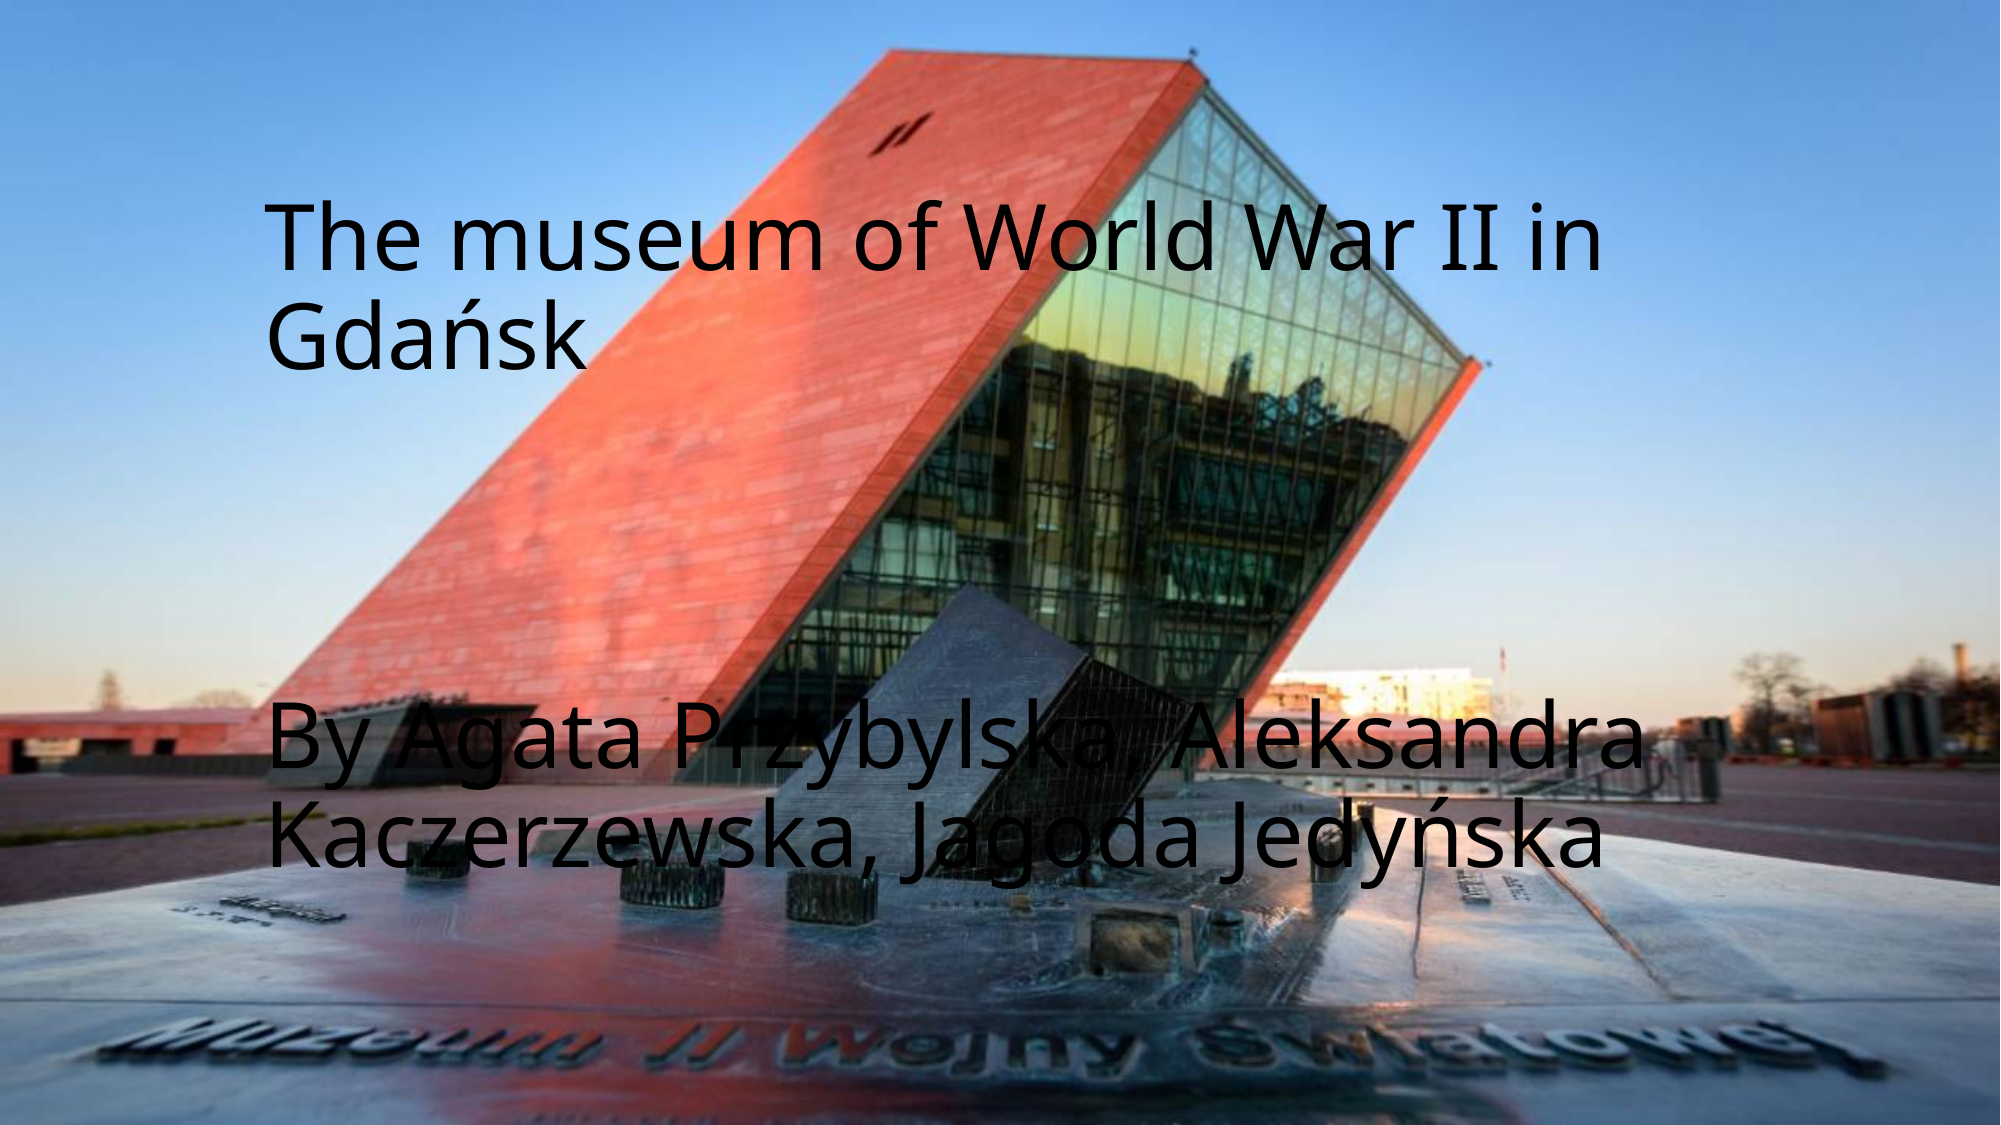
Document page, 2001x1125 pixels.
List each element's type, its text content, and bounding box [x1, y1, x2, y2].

subtitle By Agata Przybylska, Aleksandra Kaczerzewska, Jagoda Jedyńska [249, 682, 1750, 863]
title The museum of World War II in Gdańsk [249, 184, 1750, 660]
picture [0, 0, 2000, 1125]
